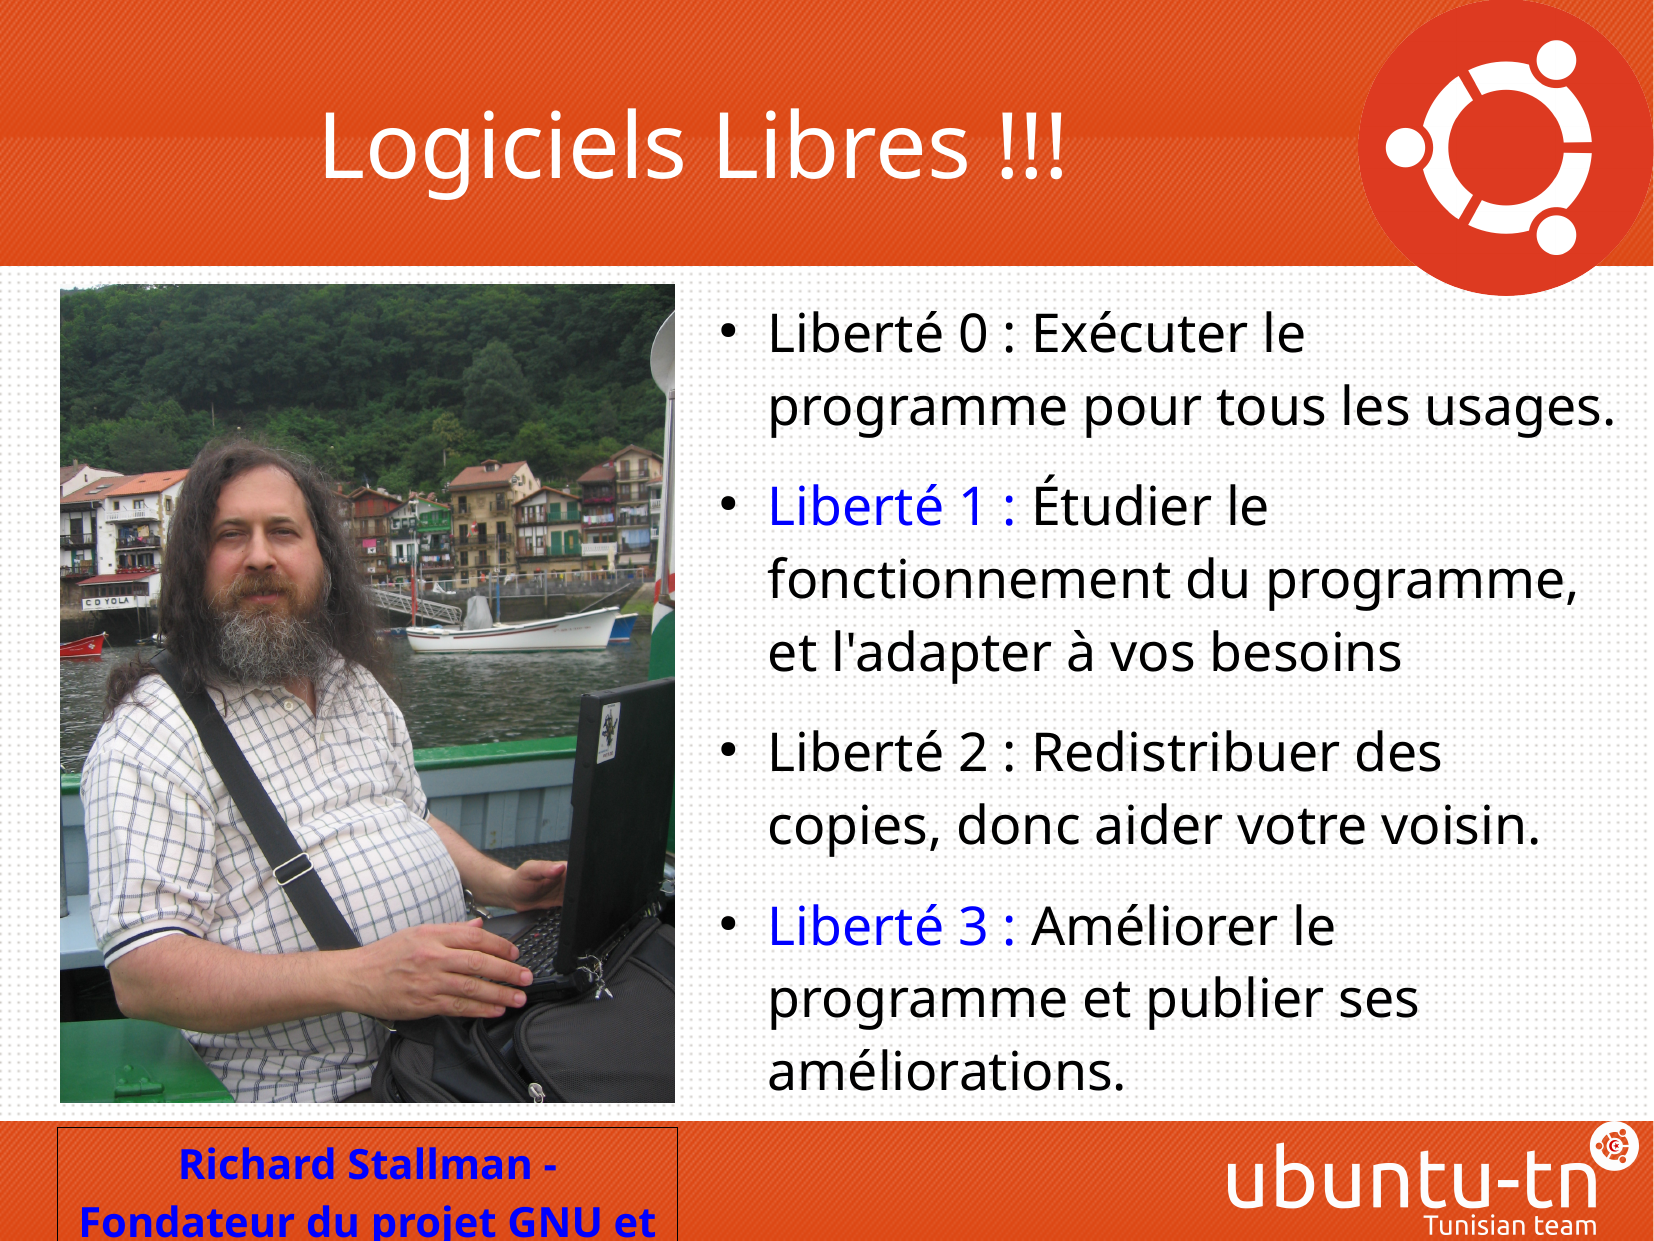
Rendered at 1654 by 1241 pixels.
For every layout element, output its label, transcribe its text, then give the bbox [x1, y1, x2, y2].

title Logiciels Libres !!! [29, 36, 1359, 250]
picture [58, 1237, 373, 1241]
text_box Richard Stallman - Fondateur du projet GNU et de la FSF [57, 1127, 678, 1237]
picture [450, 1237, 677, 1241]
list Liberté 0 : Exécuter le programme pour tous les usages. Liberté 1 : Étudier le fonctionnement du programme, et l'adapter à vos besoins Liberté 2 : Redistribuer des copies, donc aider votre voisin. Liberté 3 : Améliorer le programme et publier ses améliorations. [702, 295, 1619, 1123]
picture [0, 0, 1654, 1241]
picture [379, 1237, 444, 1241]
